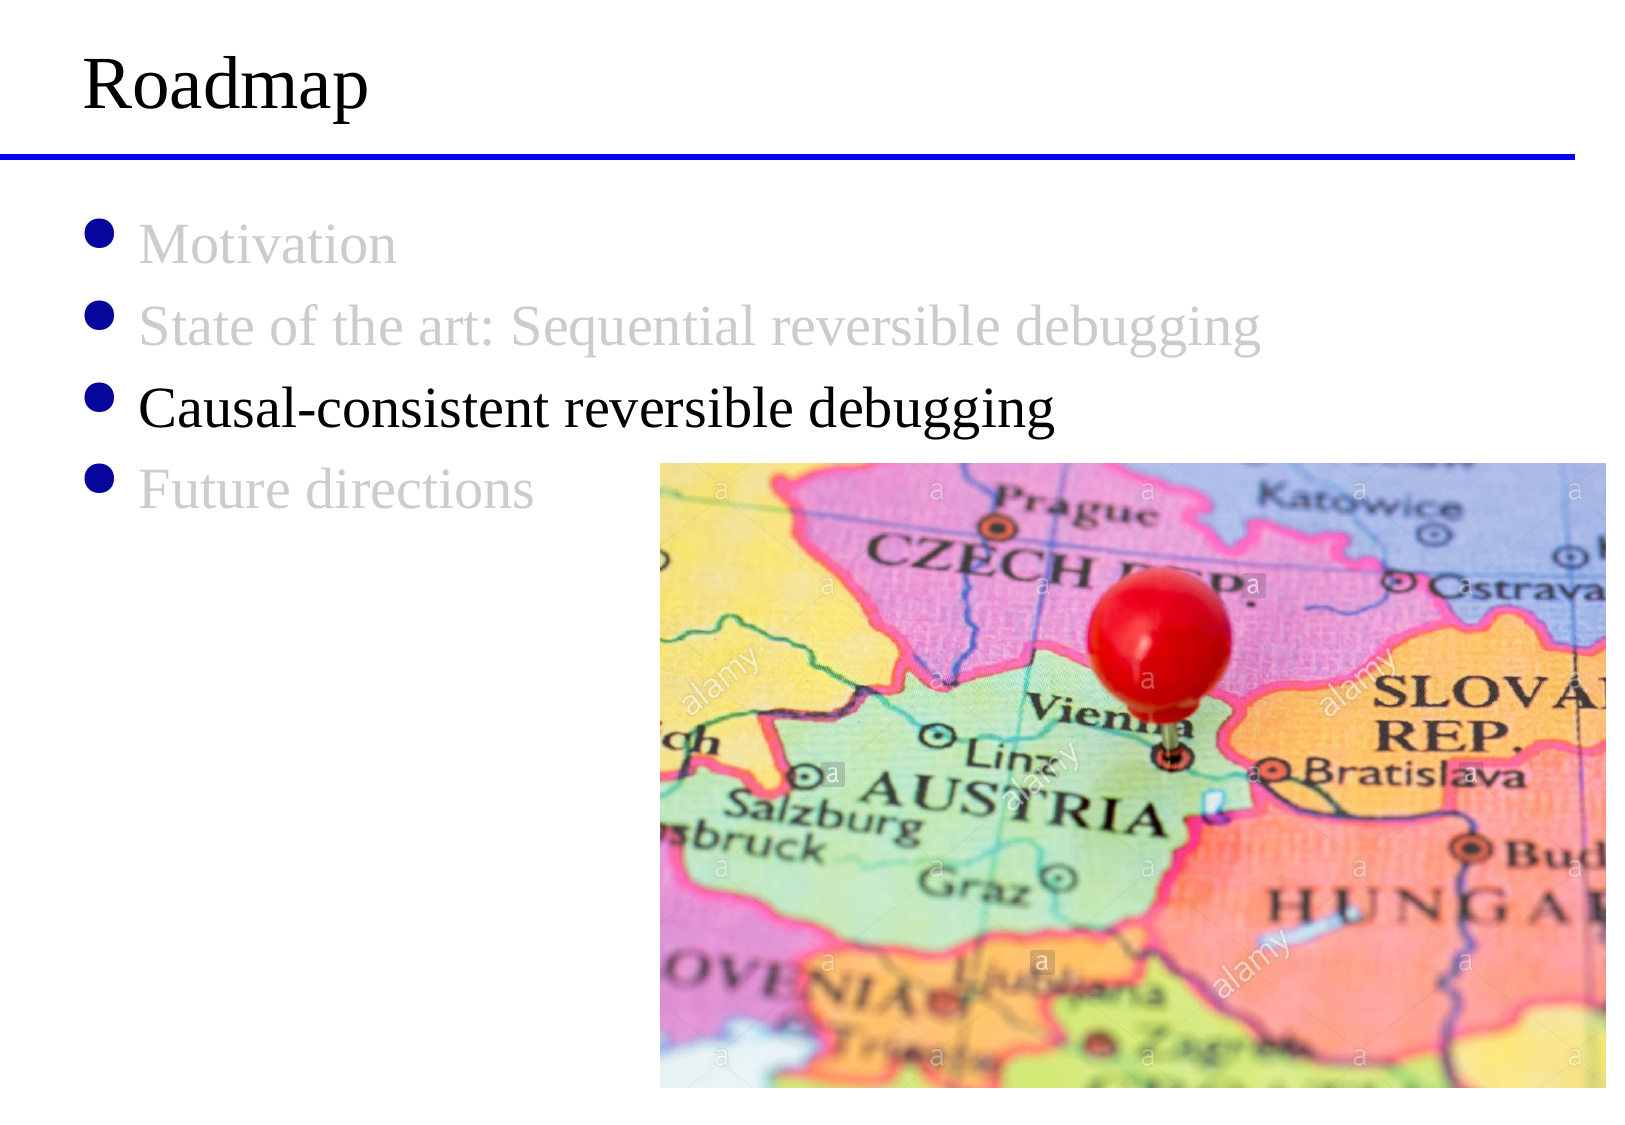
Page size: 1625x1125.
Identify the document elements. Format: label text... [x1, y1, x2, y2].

list Motivation State of the art: Sequential reversible debugging Causal-consistent reversible debugging Future directions [67, 198, 1478, 1061]
title Roadmap [67, 27, 1544, 131]
picture [660, 463, 1606, 1088]
